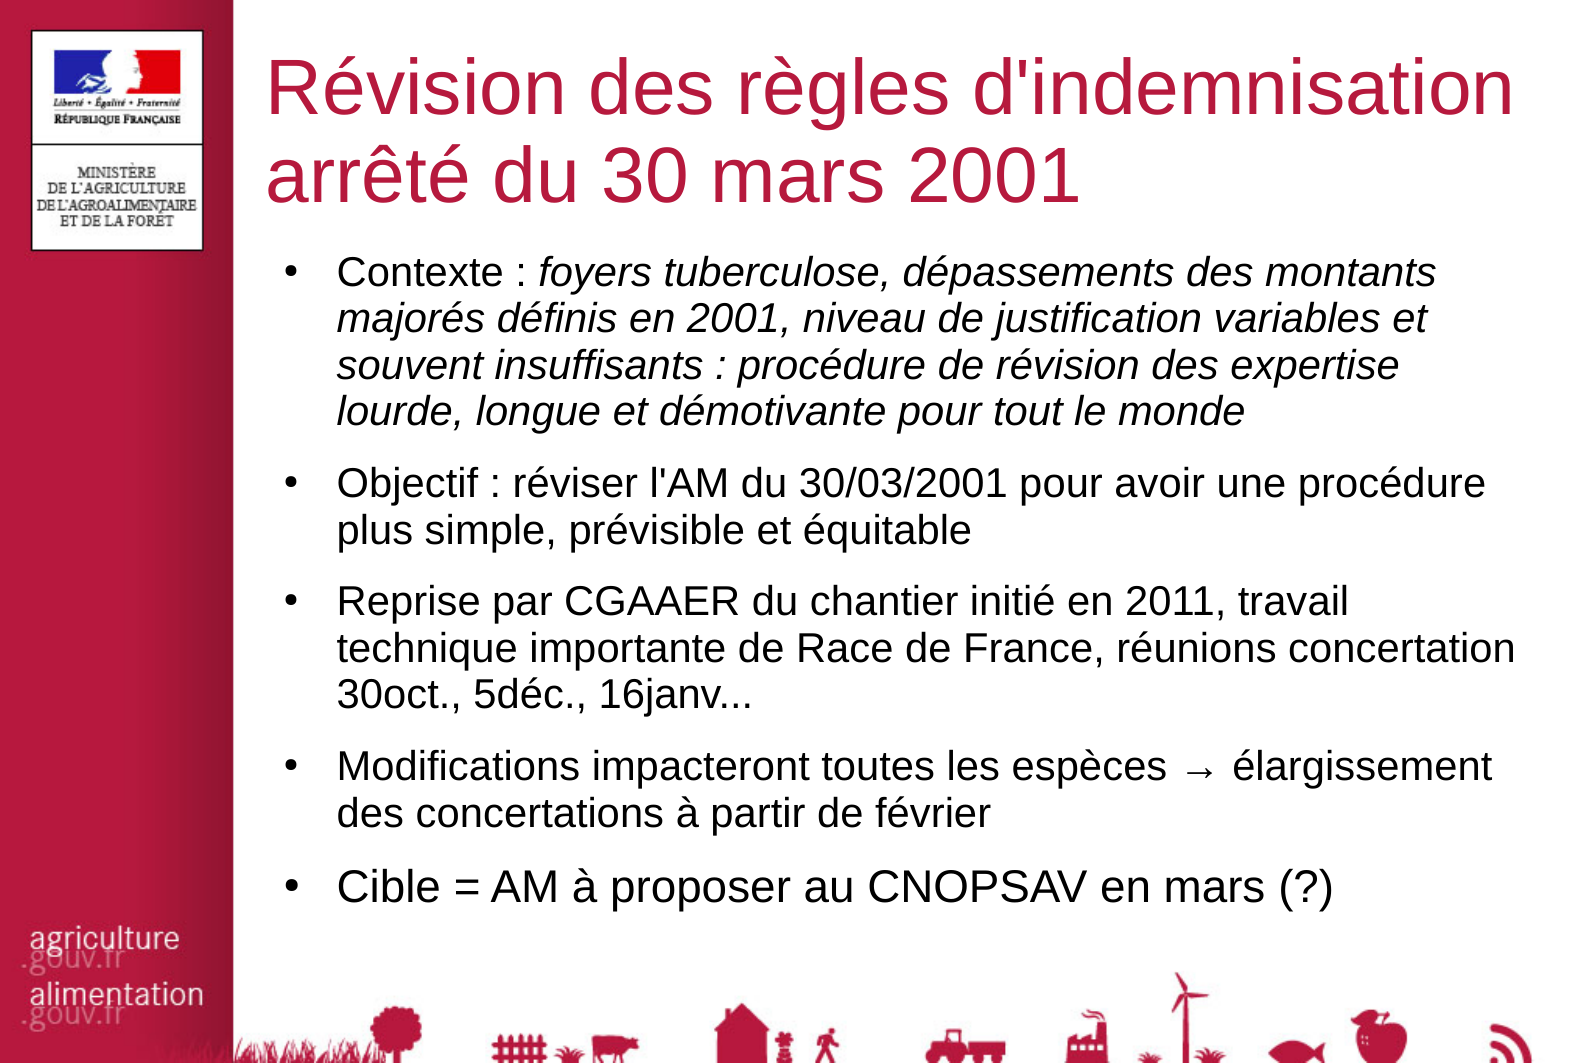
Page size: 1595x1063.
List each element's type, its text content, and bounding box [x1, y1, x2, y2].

picture [0, 0, 1594, 1063]
title Révision des règles d'indemnisation arrêté du 30 mars 2001 [265, 43, 1536, 219]
list Contexte : foyers tuberculose, dépassements des montants majorés définis en 2001, niveau de justification variables et souvent insuffisants : procédure de révision des expertise lourde, longue et démotivante pour tout le monde Objectif : réviser l'AM du 30/03/2001 pour avoir une procédure plus simple, prévisible et équitable Reprise par CGAAER du chantier initié en 2011, travail technique importante de Race de France, réunions concertation 30oct., 5déc., 16janv... Modifications impacteront toutes les espèces → élargissement des concertations à partir de février Cible = AM à proposer au CNOPSAV en mars (?) [265, 248, 1536, 936]
